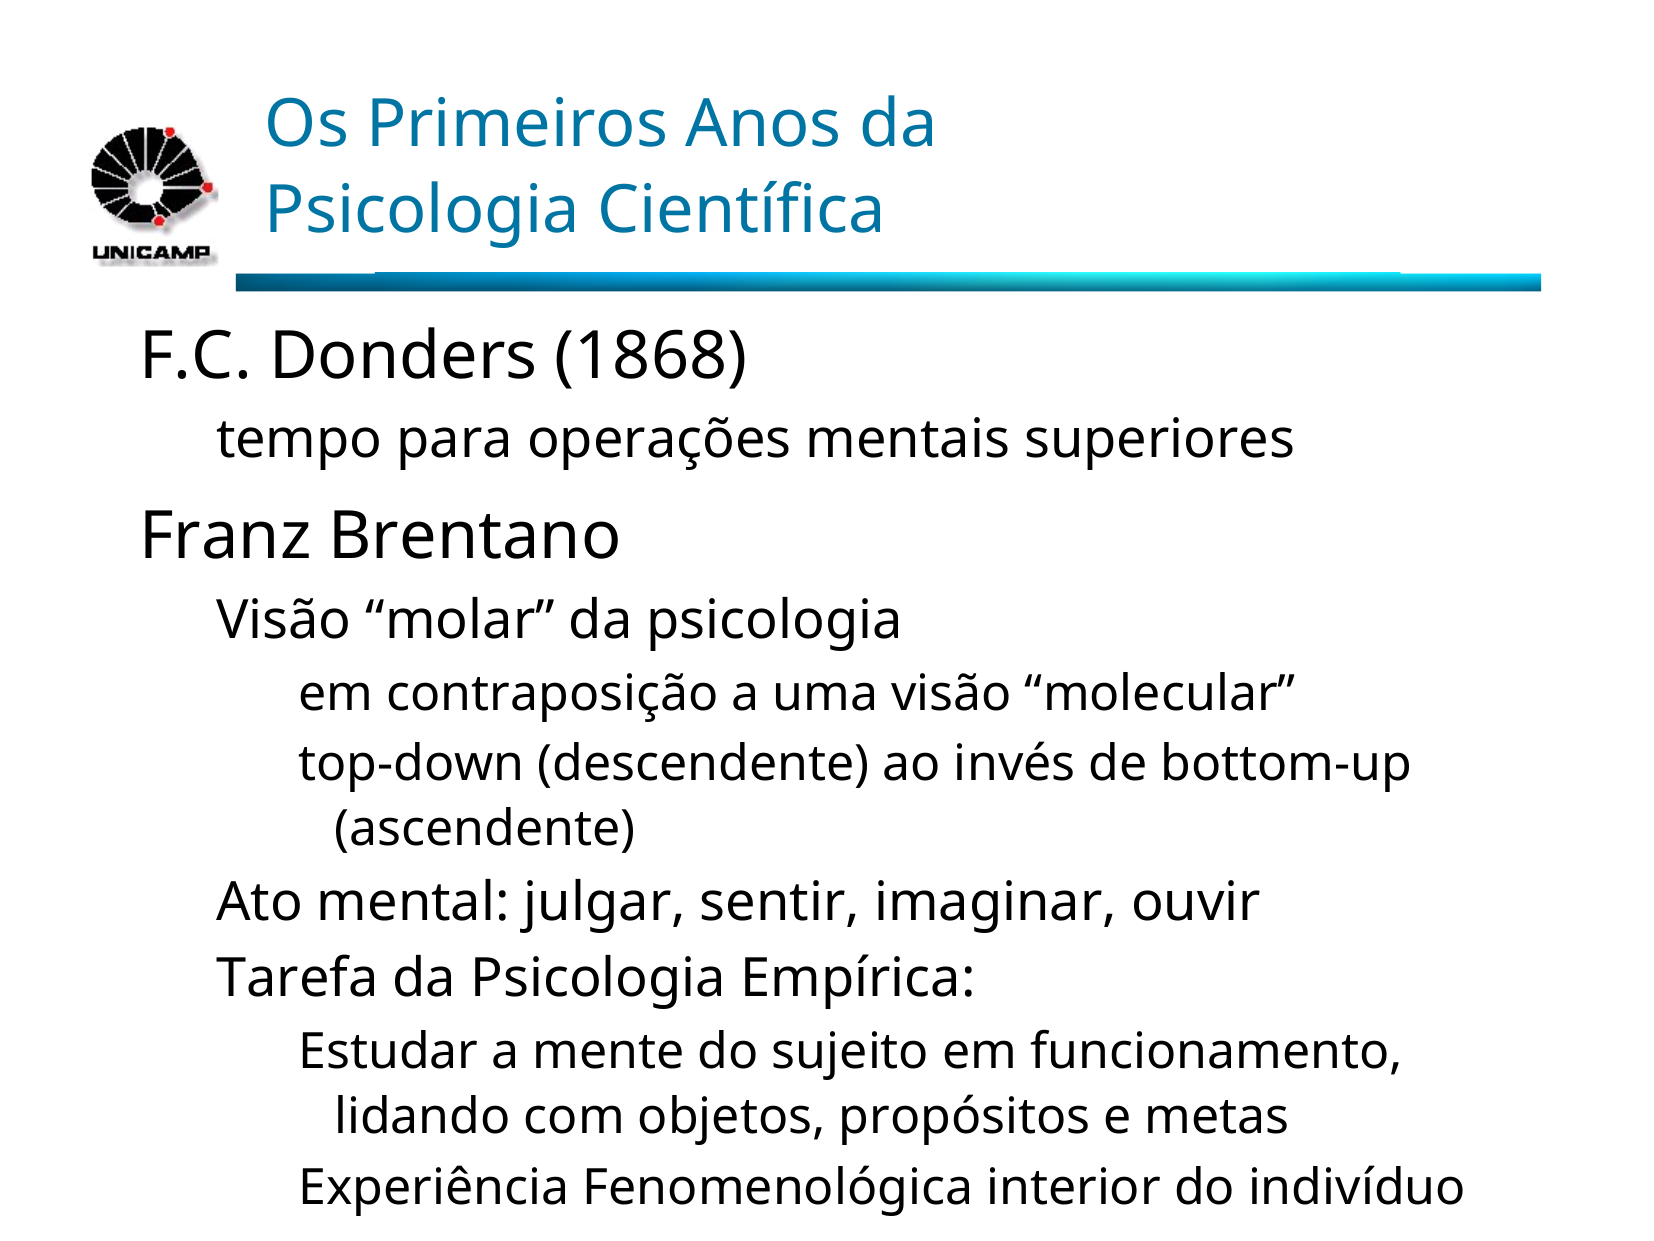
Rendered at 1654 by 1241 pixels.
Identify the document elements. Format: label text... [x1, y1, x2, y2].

title Os Primeiros Anos da Psicologia Científica [264, 42, 1534, 250]
picture [125, 272, 1654, 295]
list F.C. Donders (1868) tempo para operações mentais superiores Franz Brentano Visão “molar” da psicologia em contraposição a uma visão “molecular” top-down (descendente) ao invés de bottom-up (ascendente) Ato mental: julgar, sentir, imaginar, ouvir Tarefa da Psicologia Empírica: Estudar a mente do sujeito em funcionamento, lidando com objetos, propósitos e metas Experiência Fenomenológica interior do indivíduo [121, 309, 1534, 1182]
